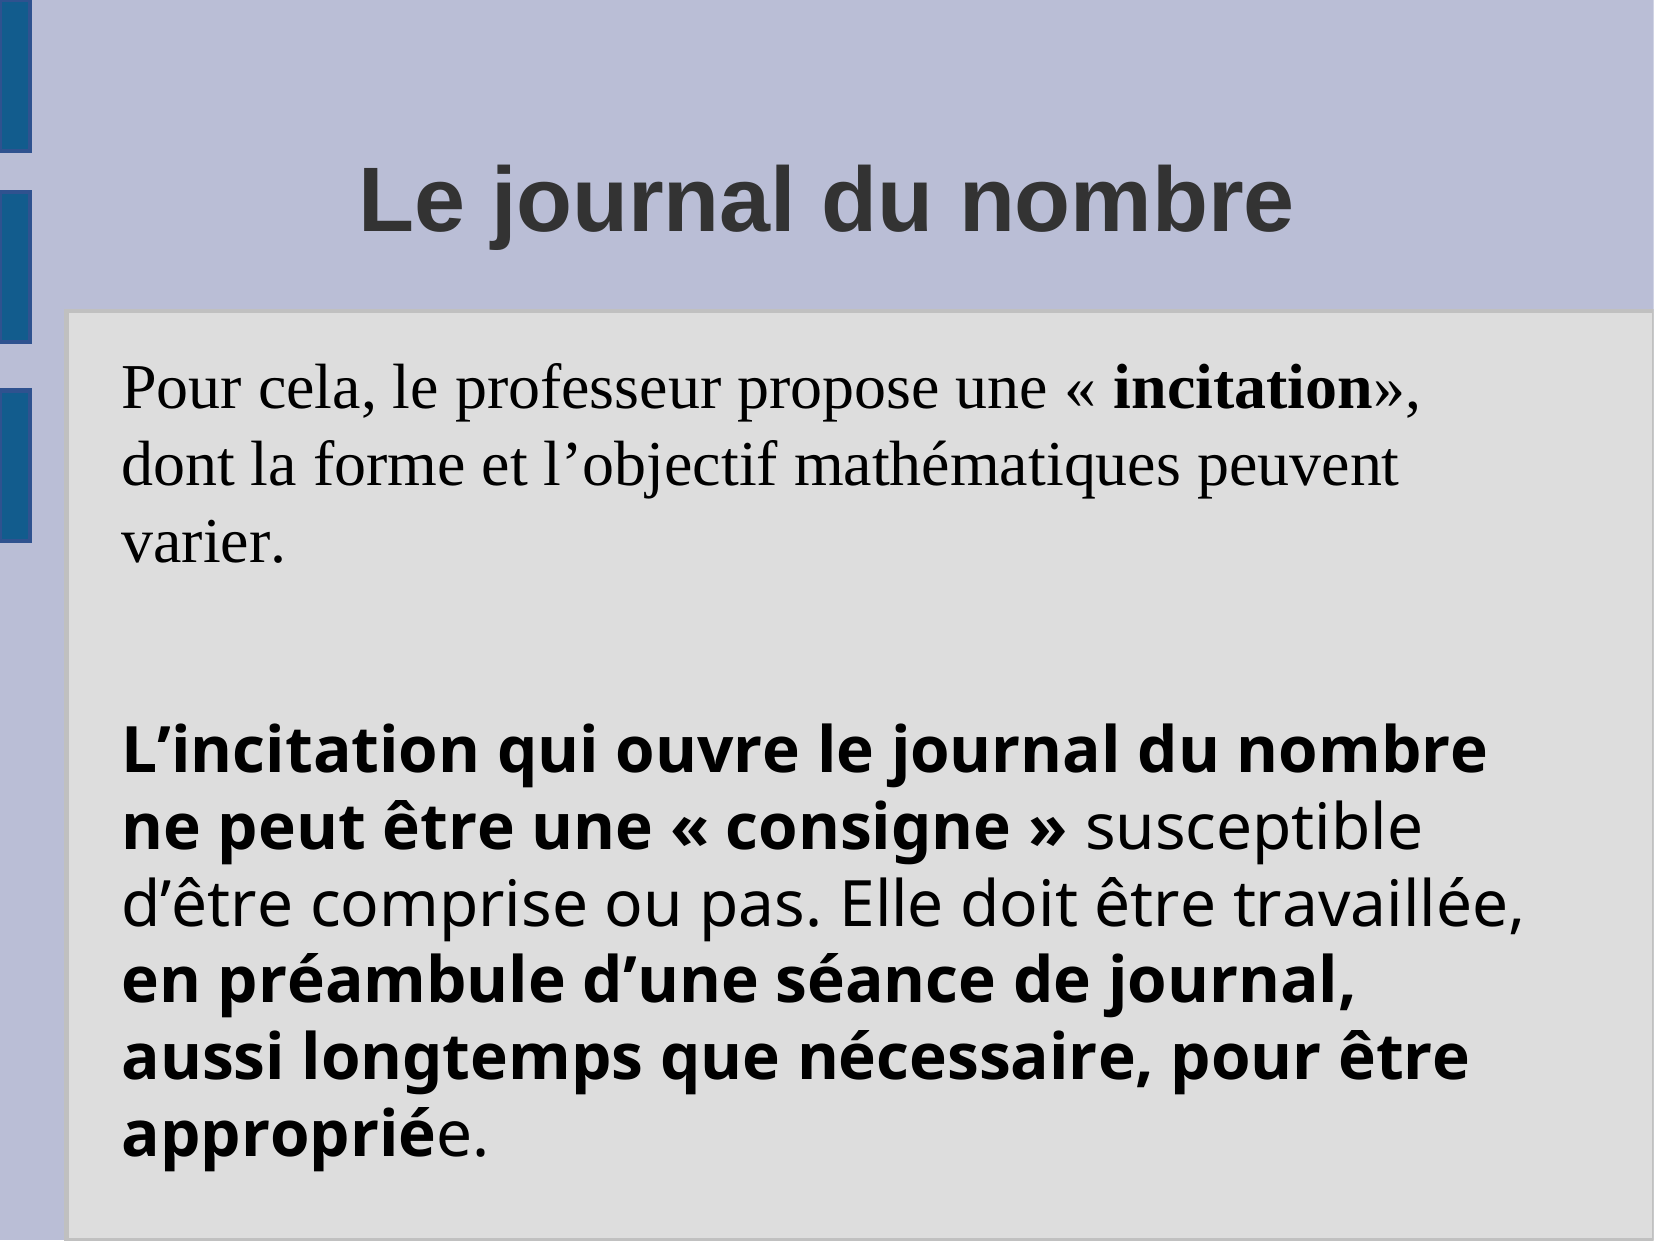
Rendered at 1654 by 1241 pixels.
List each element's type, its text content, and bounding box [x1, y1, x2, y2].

title Le journal du nombre [121, 91, 1534, 299]
list Pour cela, le professeur propose une « incitation», dont la forme et l’objectif mathématiques peuvent varier. L’incitation qui ouvre le journal du nombre ne peut être une « consigne » susceptible d’être comprise ou pas. Elle doit être travaillée, en préambule d’une séance de journal, aussi longtemps que nécessaire, pour être appropriée. [121, 344, 1534, 1174]
